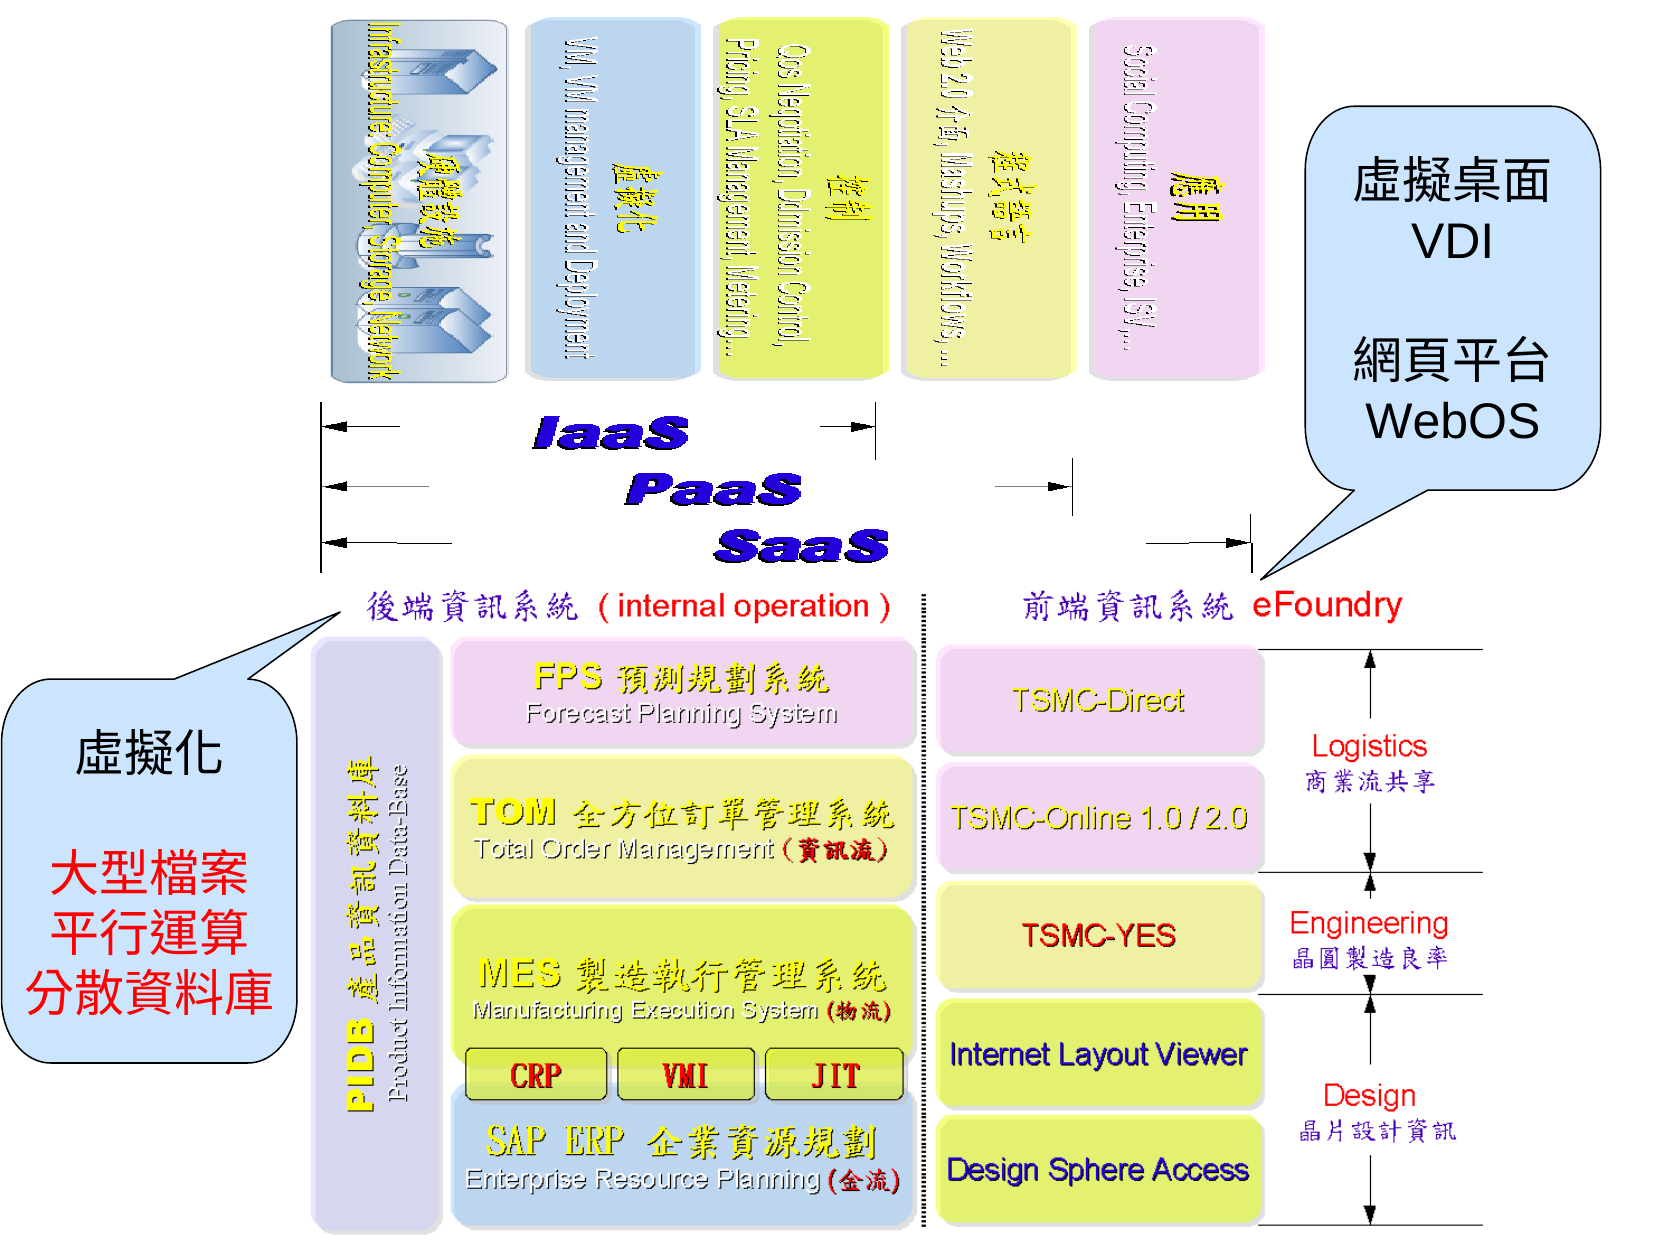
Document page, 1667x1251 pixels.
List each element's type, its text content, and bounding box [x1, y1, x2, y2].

picture [306, 395, 1493, 1237]
text_box 虛擬化 大型檔案 平行運算 分散資料庫 [1, 612, 341, 1063]
text_box 虛擬桌面 VDI 網頁平台 WebOS [1260, 106, 1601, 580]
picture [323, 17, 1265, 385]
